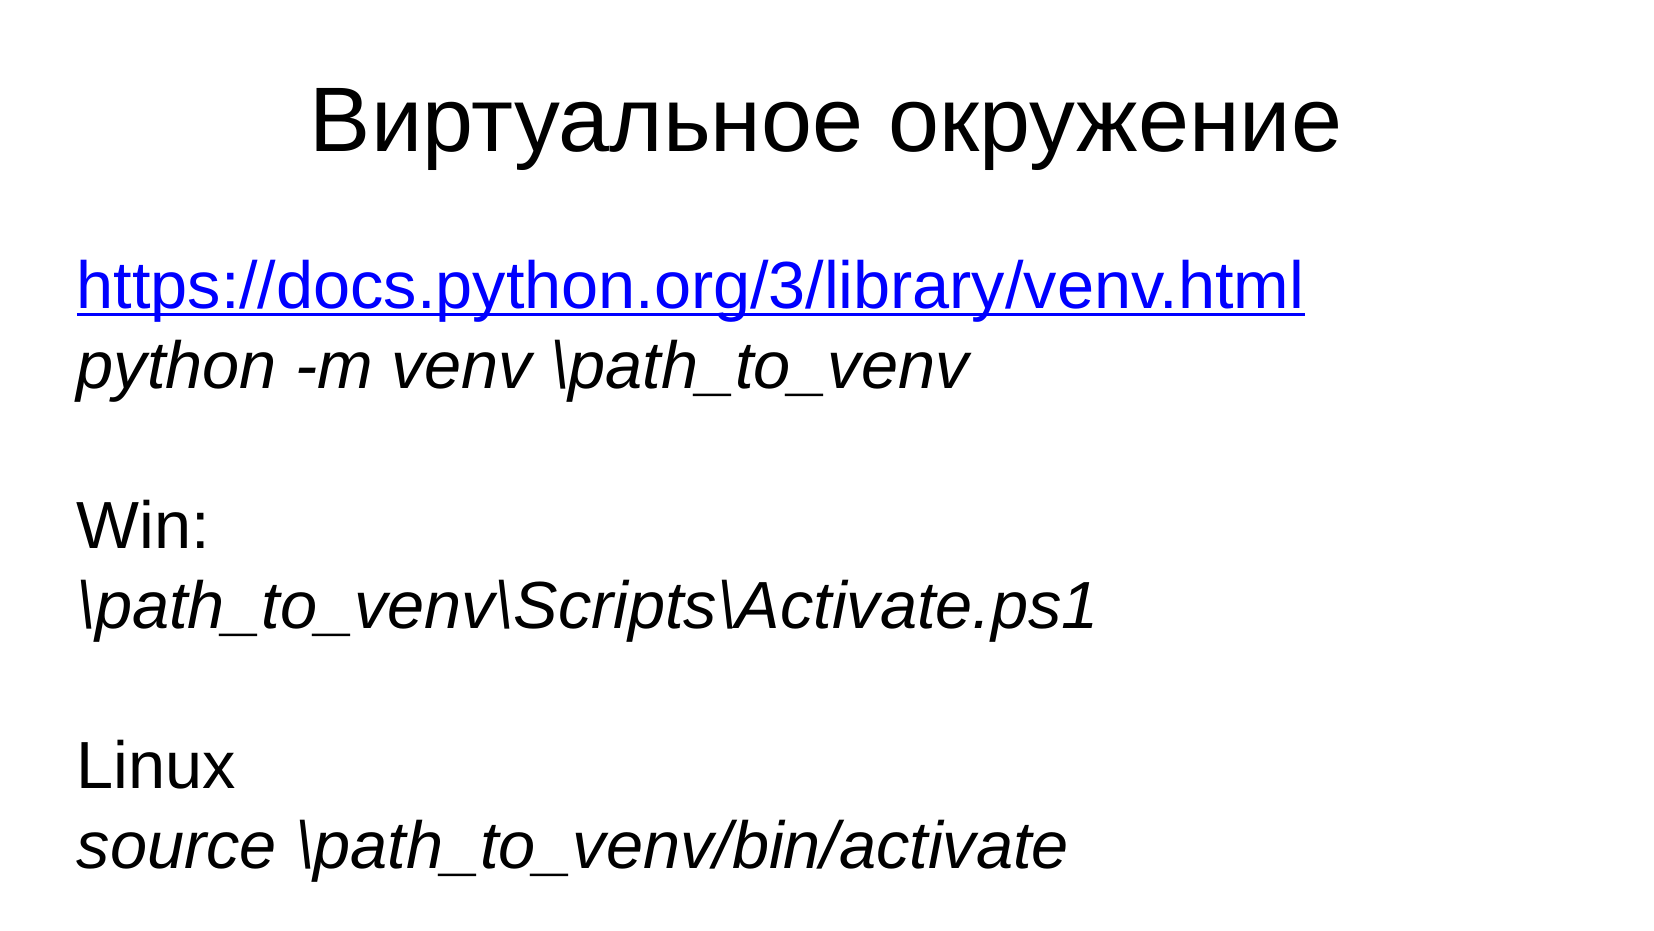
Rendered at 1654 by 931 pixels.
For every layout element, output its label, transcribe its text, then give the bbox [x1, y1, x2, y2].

title Виртуальное окружение [82, 12, 1571, 218]
subtitle https://docs.python.org/3/library/venv.html python -m venv \path_to_venv Win: \path_to_venv\Scripts\Activate.ps1 Linux source \path_to_venv/bin/activate [76, 177, 1565, 931]
